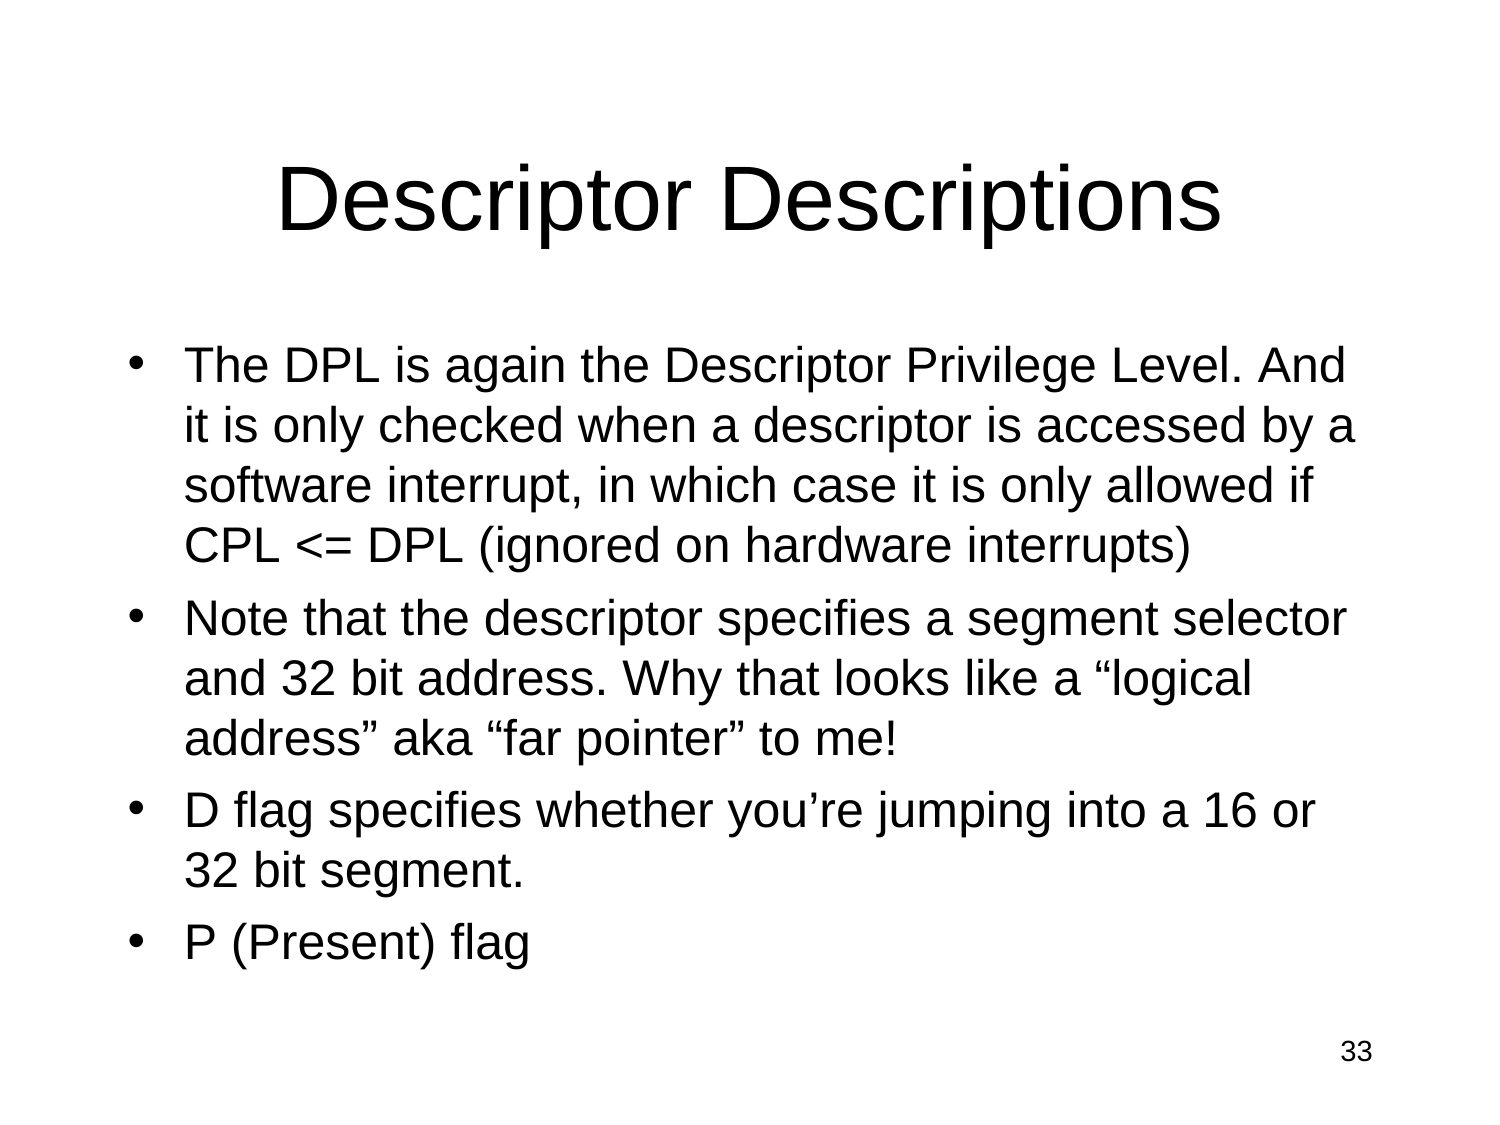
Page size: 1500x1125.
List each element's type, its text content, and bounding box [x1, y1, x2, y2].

list The DPL is again the Descriptor Privilege Level. And it is only checked when a descriptor is accessed by a software interrupt, in which case it is only allowed if CPL <= DPL (ignored on hardware interrupts) Note that the descriptor specifies a segment selector and 32 bit address. Why that looks like a “logical address” aka “far pointer” to me! D flag specifies whether you’re jumping into a 16 or 32 bit segment. P (Present) flag [112, 324, 1388, 1001]
title Descriptor Descriptions [112, 99, 1388, 288]
text_box <number> [1074, 1025, 1388, 1101]
